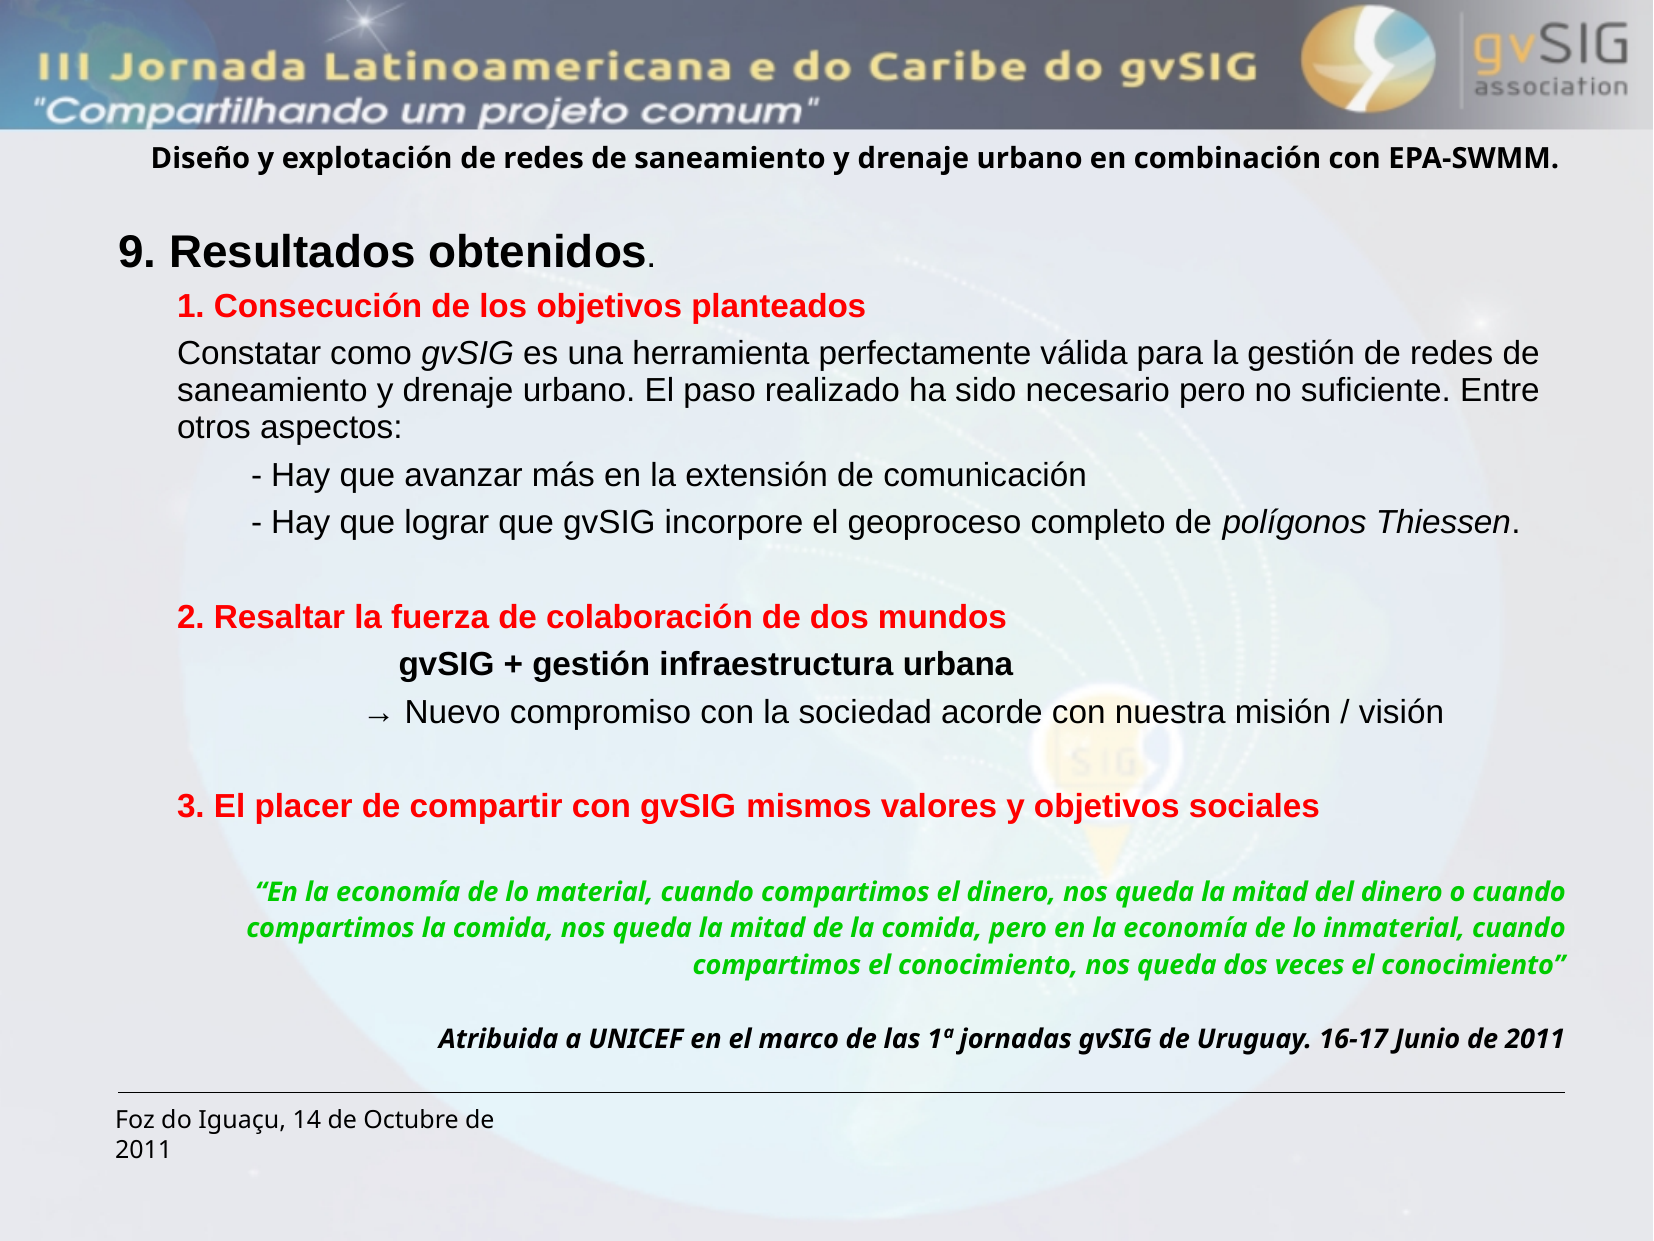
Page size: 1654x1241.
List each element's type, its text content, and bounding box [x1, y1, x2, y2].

title Foz do Iguaçu, 14 de Octubre de 2011 [100, 1095, 562, 1142]
title Diseño y explotación de redes de saneamiento y drenaje urbano en combinación con EPA-SWMM. [76, 131, 1583, 182]
picture [0, 0, 1653, 1241]
text_box 9. Resultados obtenidos. [118, 225, 798, 278]
text_box 1. Consecución de los objetivos planteados Constatar como gvSIG es una herramienta perfectamente válida para la gestión de redes de saneamiento y drenaje urbano. El paso realizado ha sido necesario pero no suficiente. Entre otros aspectos: - Hay que avanzar más en la extensión de comunicación - Hay que lograr que gvSIG incorpore el geoproceso completo de polígonos Thiessen. 2. Resaltar la fuerza de colaboración de dos mundos gvSIG + gestión infraestructura urbana → Nuevo compromiso con la sociedad acorde con nuestra misión / visión 3. El placer de compartir con gvSIG mismos valores y objetivos sociales “En la economía de lo material, cuando compartimos el dinero, nos queda la mitad del dinero o cuando compartimos la comida, nos queda la mitad de la comida, pero en la economía de lo inmaterial, cuando compartimos el conocimiento, nos queda dos veces el conocimiento” Atribuida a UNICEF en el marco de las 1ª jornadas gvSIG de Uruguay. 16-17 Junio de 2011 [177, 265, 1565, 1078]
